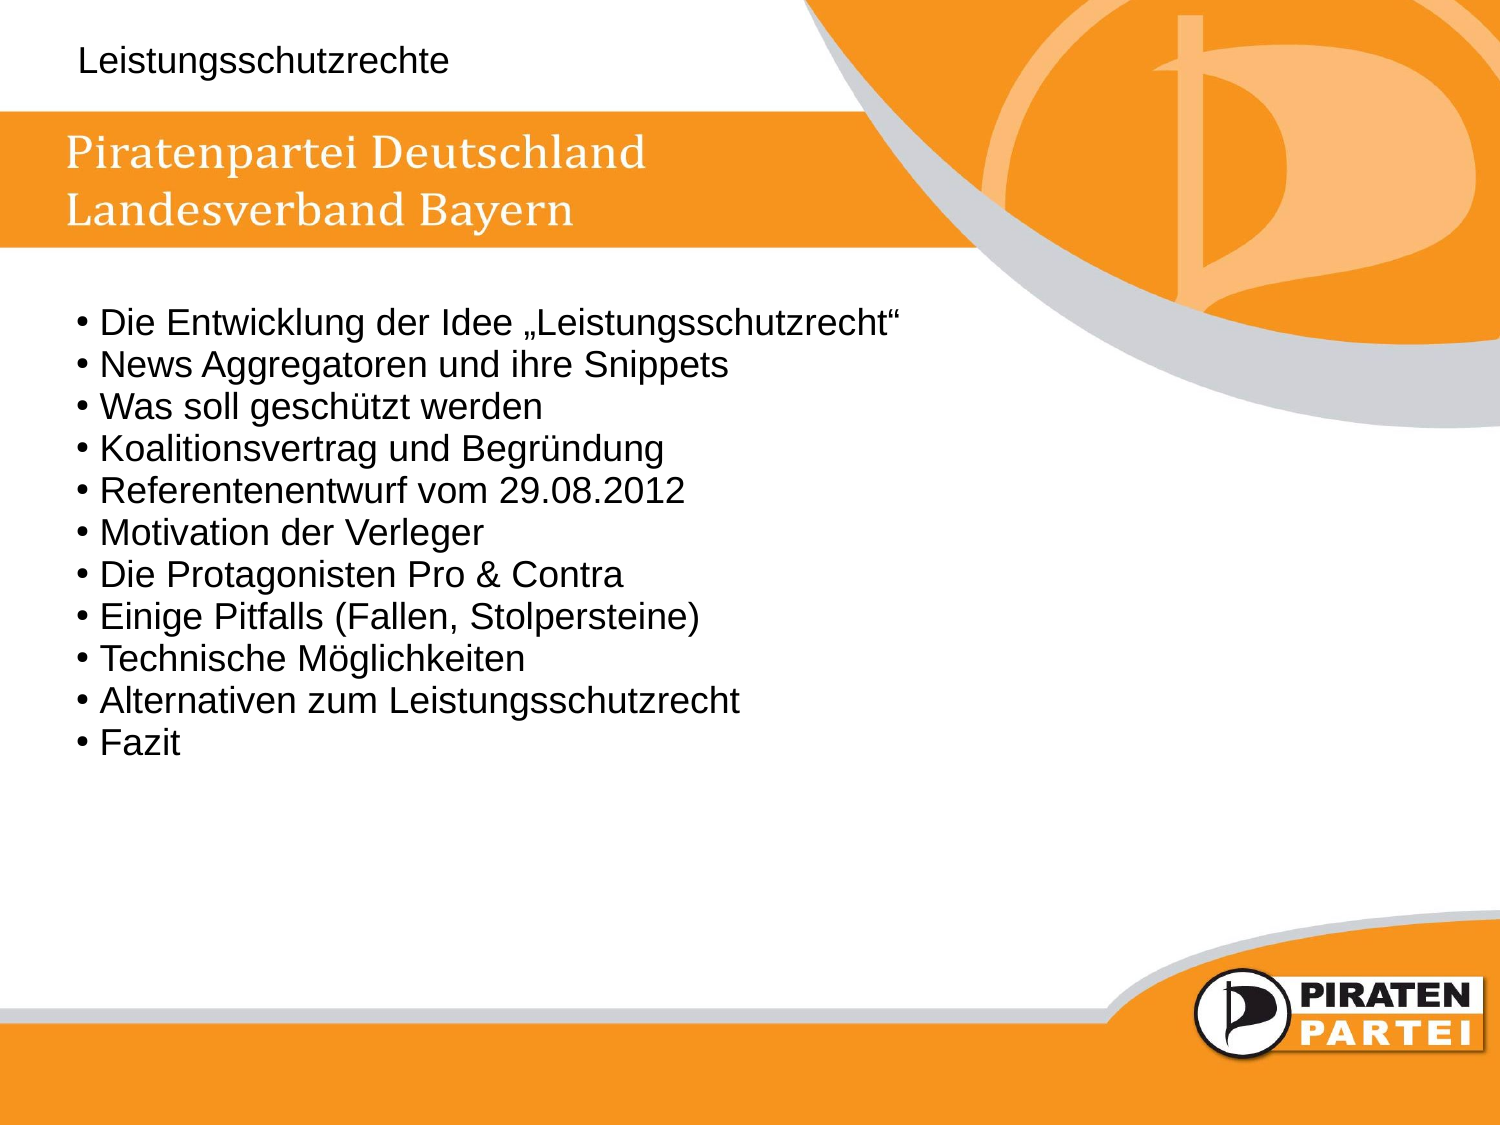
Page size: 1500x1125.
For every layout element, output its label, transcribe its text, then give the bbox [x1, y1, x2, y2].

text_box Leistungsschutzrechte [62, 31, 465, 89]
text_box Die Entwicklung der Idee „Leistungsschutzrecht“ News Aggregatoren und ihre Snippets Was soll geschützt werden Koalitionsvertrag und Begründung Referentenentwurf vom 29.08.2012 Motivation der Verleger Die Protagonisten Pro & Contra Einige Pitfalls (Fallen, Stolpersteine) Technische Möglichkeiten Alternativen zum Leistungsschutzrecht Fazit [61, 294, 936, 772]
picture [0, 0, 1500, 1125]
